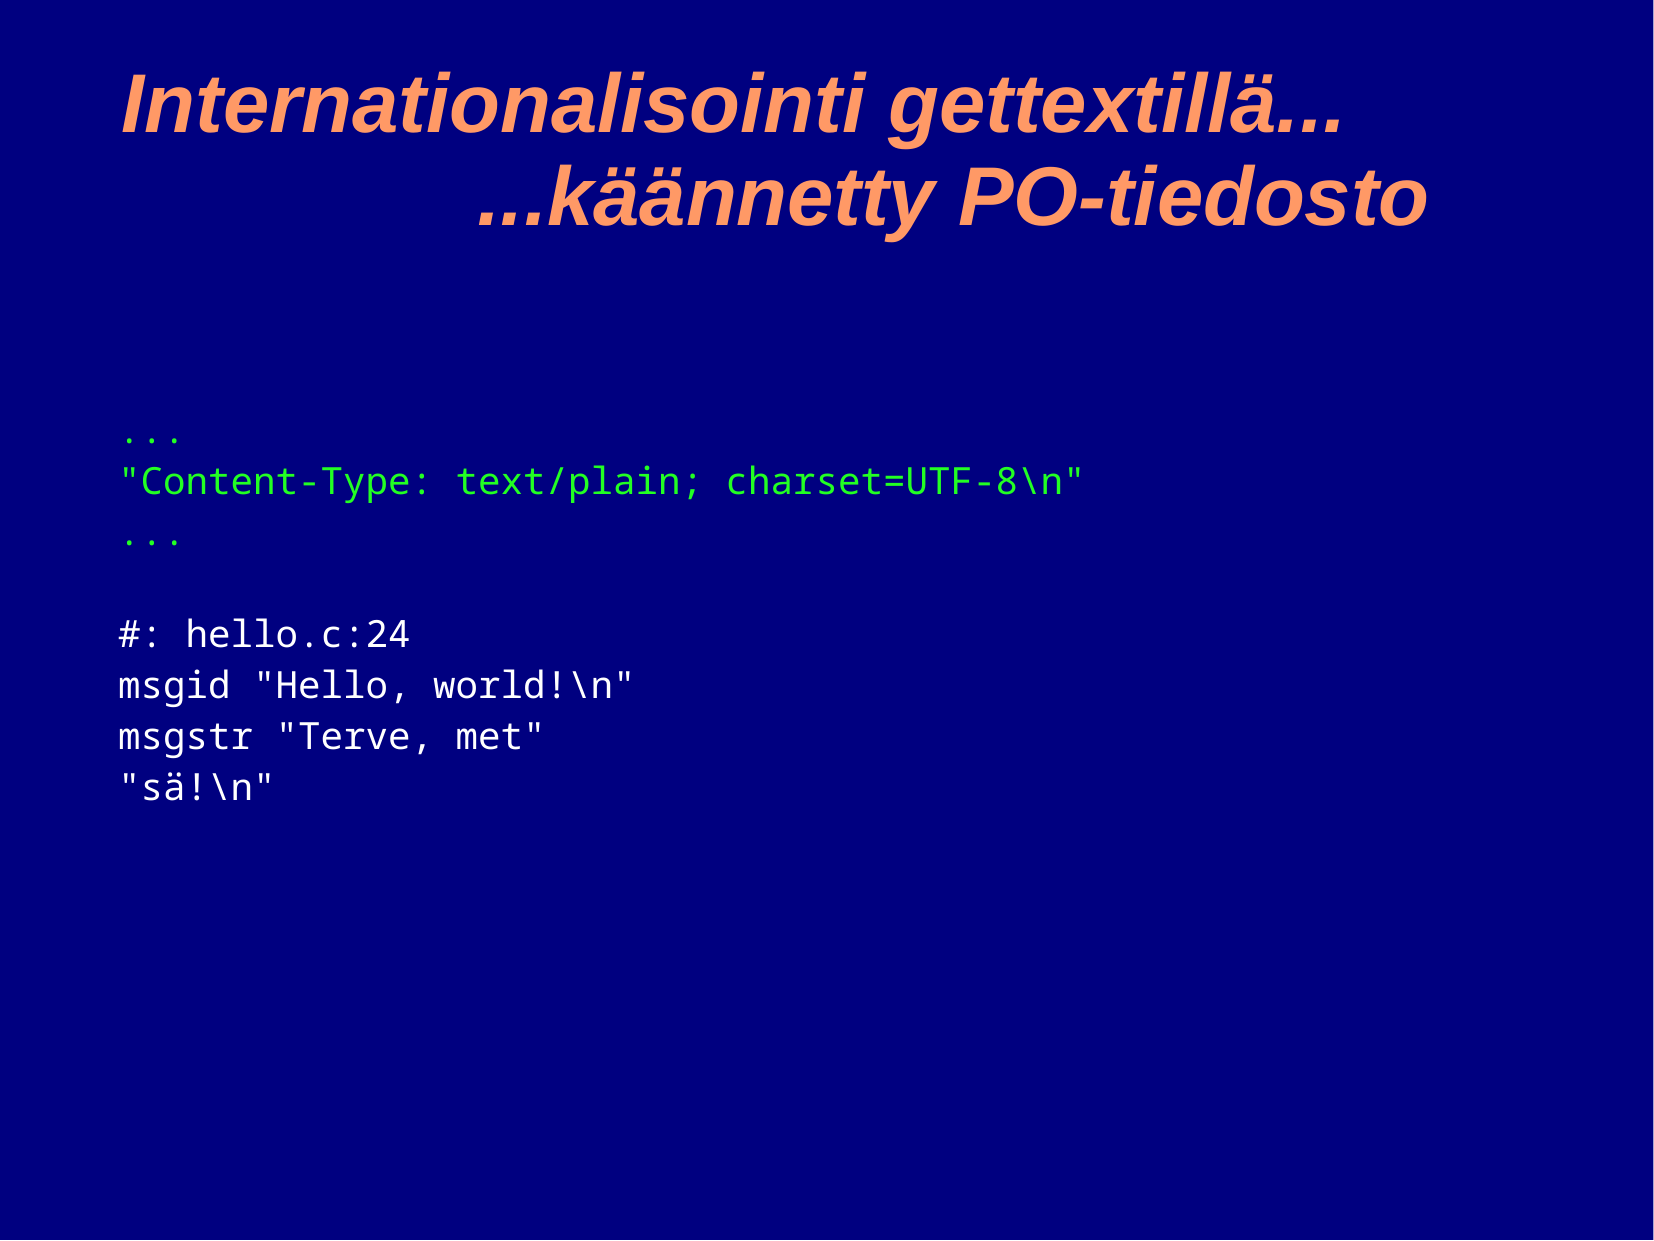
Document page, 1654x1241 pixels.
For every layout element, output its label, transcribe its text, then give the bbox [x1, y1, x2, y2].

text_box [98, 403, 1497, 542]
title Internationalisointi gettextillä... ...käännetty PO-tiedosto [121, 41, 1534, 258]
text_box ... "Content-Type: text/plain; charset=UTF-8\n" ... #: hello.c:24 msgid "Hello, world!\n" msgstr "Terve, met" "sä!\n" [118, 403, 1605, 798]
text_box [108, 551, 1526, 798]
